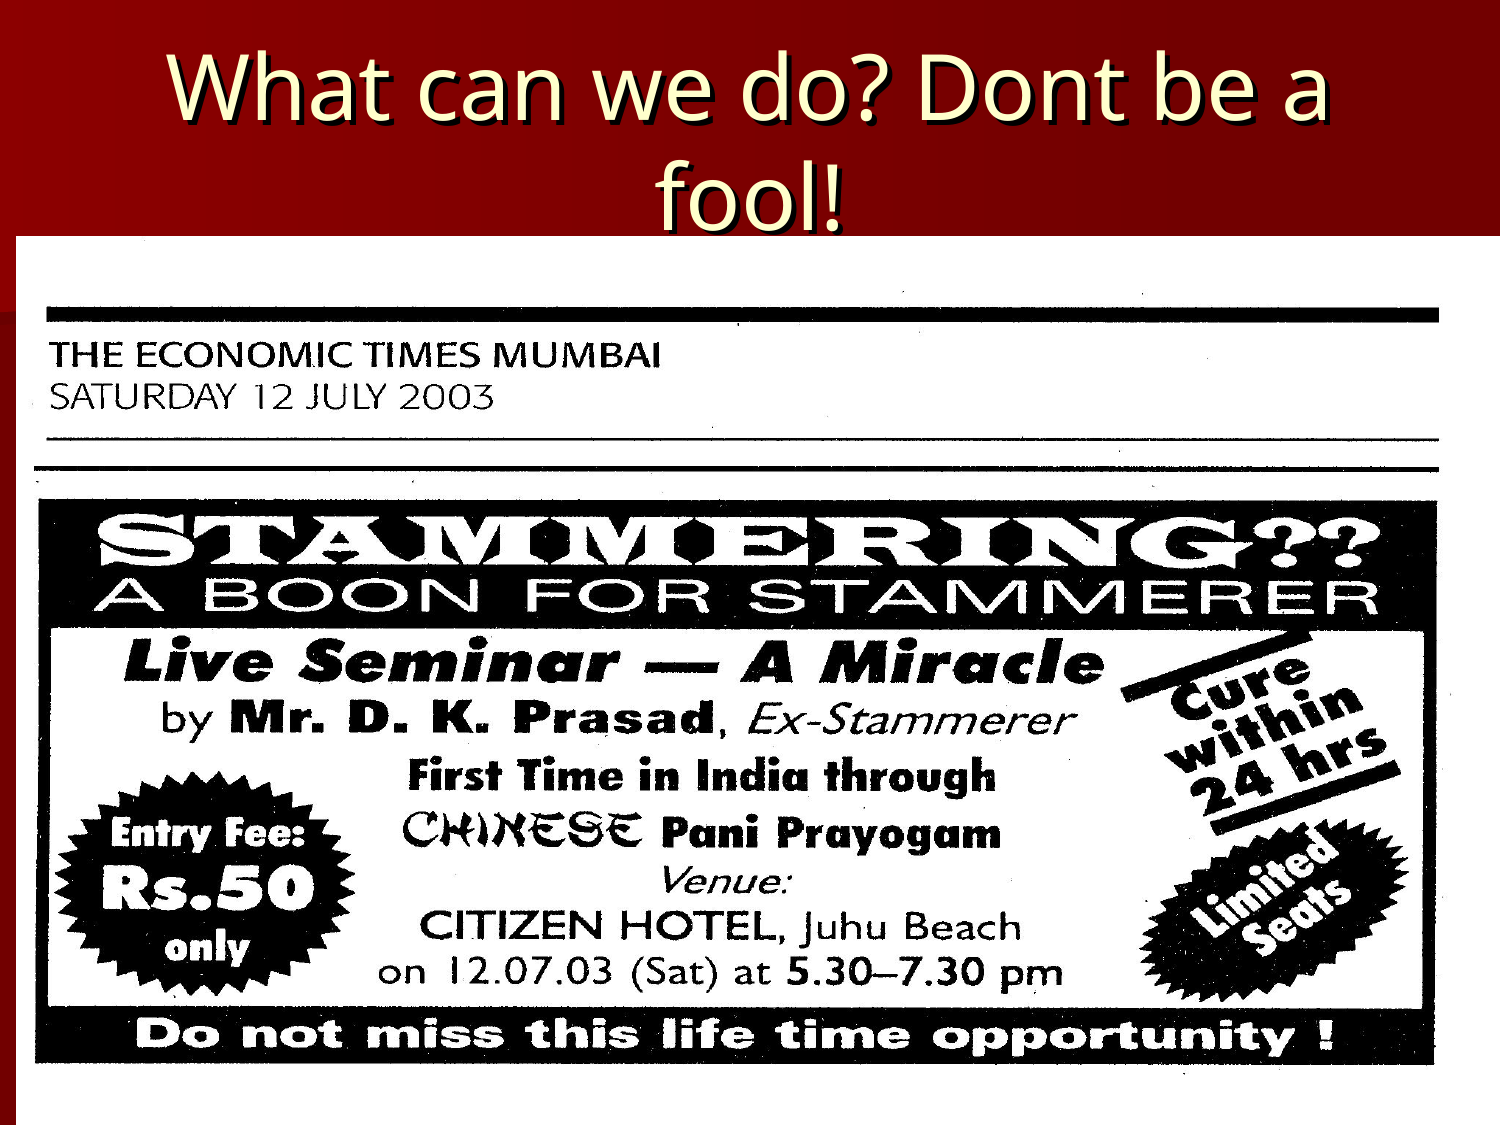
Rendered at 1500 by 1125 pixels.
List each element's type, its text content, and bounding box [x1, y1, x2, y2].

picture [16, 236, 1500, 1125]
title What can we do? Dont be a fool! [74, 28, 1425, 236]
